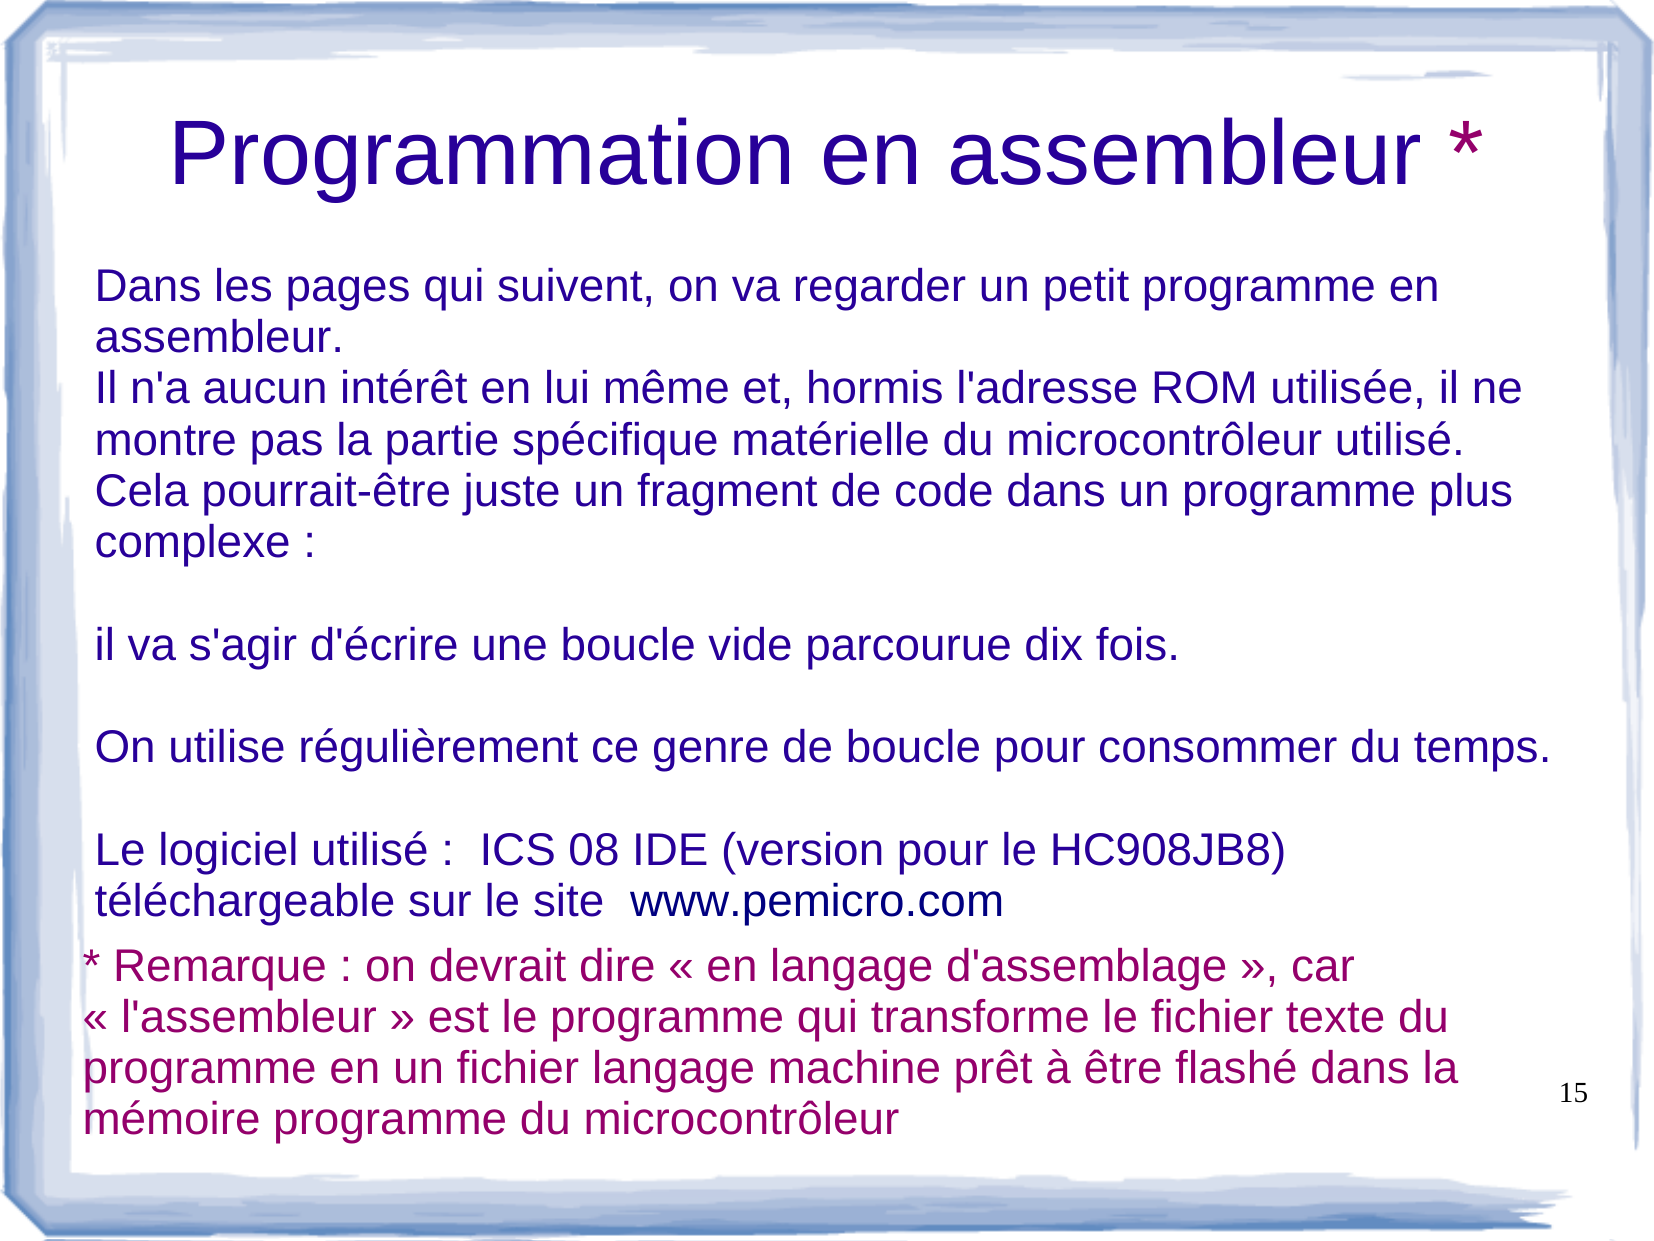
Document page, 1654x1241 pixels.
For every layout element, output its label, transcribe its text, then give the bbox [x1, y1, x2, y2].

title Dans les pages qui suivent, on va regarder un petit programme en assembleur. Il n'a aucun intérêt en lui même et, hormis l'adresse ROM utilisée, il ne montre pas la partie spécifique matérielle du microcontrôleur utilisé. Cela pourrait-être juste un fragment de code dans un programme plus complexe : il va s'agir d'écrire une boucle vide parcourue dix fois. On utilise régulièrement ce genre de boucle pour consommer du temps. Le logiciel utilisé : ICS 08 IDE (version pour le HC908JB8) téléchargeable sur le site www.pemicro.com [94, 259, 1583, 927]
picture [0, 0, 1654, 1241]
title Programmation en assembleur * [82, 49, 1571, 257]
title * Remarque : on devrait dire « en langage d'assemblage », car « l'assembleur » est le programme qui transforme le fichier texte du programme en un fichier langage machine prêt à être flashé dans la mémoire programme du microcontrôleur [82, 938, 1571, 1146]
